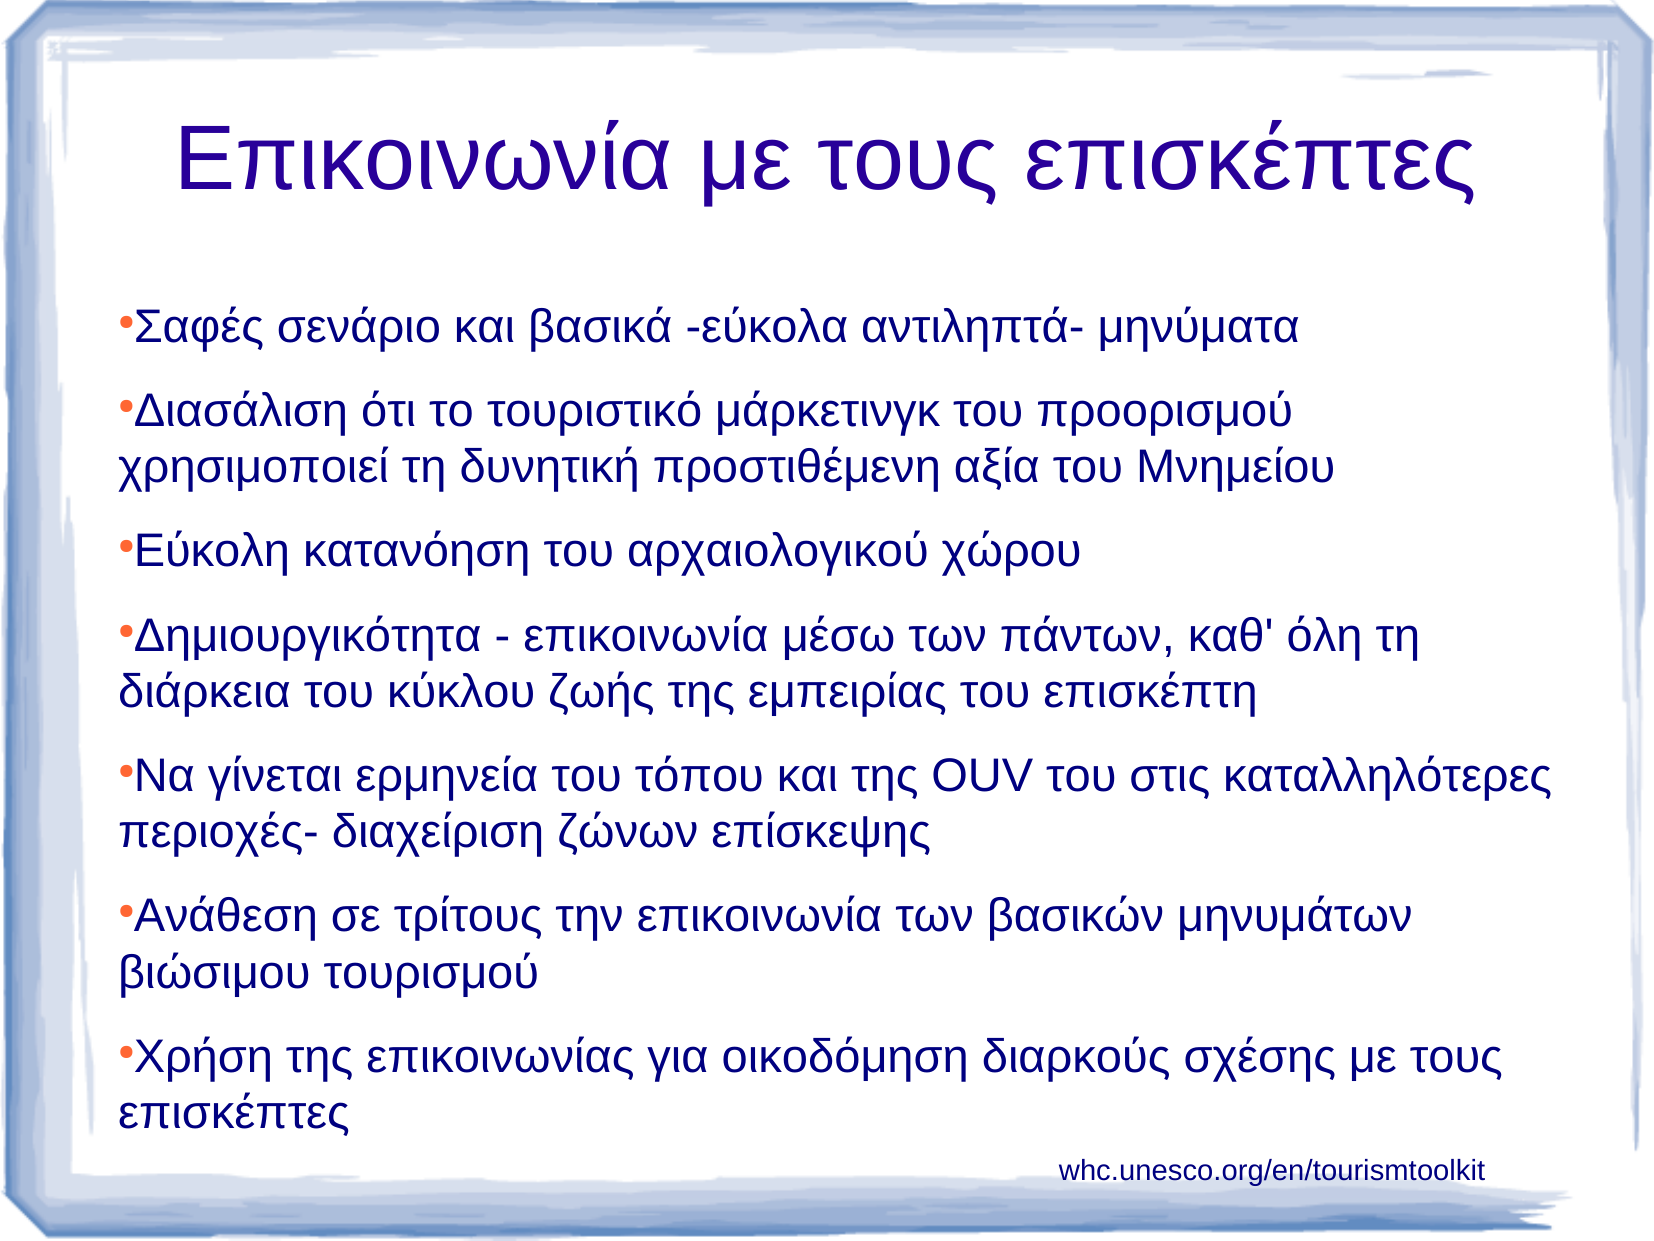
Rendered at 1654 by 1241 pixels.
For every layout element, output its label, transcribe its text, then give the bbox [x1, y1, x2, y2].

text_box whc.unesco.org/en/tourismtoolkit [1058, 1151, 1595, 1185]
title Επικοινωνία με τους επισκέπτες [82, 49, 1571, 257]
list Σαφές σενάριο και βασικά -εύκολα αντιληπτά- μηνύματα Διασάλιση ότι το τουριστικό μάρκετινγκ του προορισμού χρησιμοποιεί τη δυνητική προστιθέμενη αξία του Μνημείου Εύκολη κατανόηση του αρχαιολογικού χώρου Δημιουργικότητα - επικοινωνία μέσω των πάντων, καθ' όλη τη διάρκεια του κύκλου ζωής της εμπειρίας του επισκέπτη Να γίνεται ερμηνεία του τόπου και της OUV του στις καταλληλότερες περιοχές- διαχείριση ζώνων επίσκεψης Ανάθεση σε τρίτους την επικοινωνία των βασικών μηνυμάτων βιώσιμου τουρισμού Χρήση της επικοινωνίας για οικοδόμηση διαρκούς σχέσης με τους επισκέπτες [118, 295, 1571, 1142]
